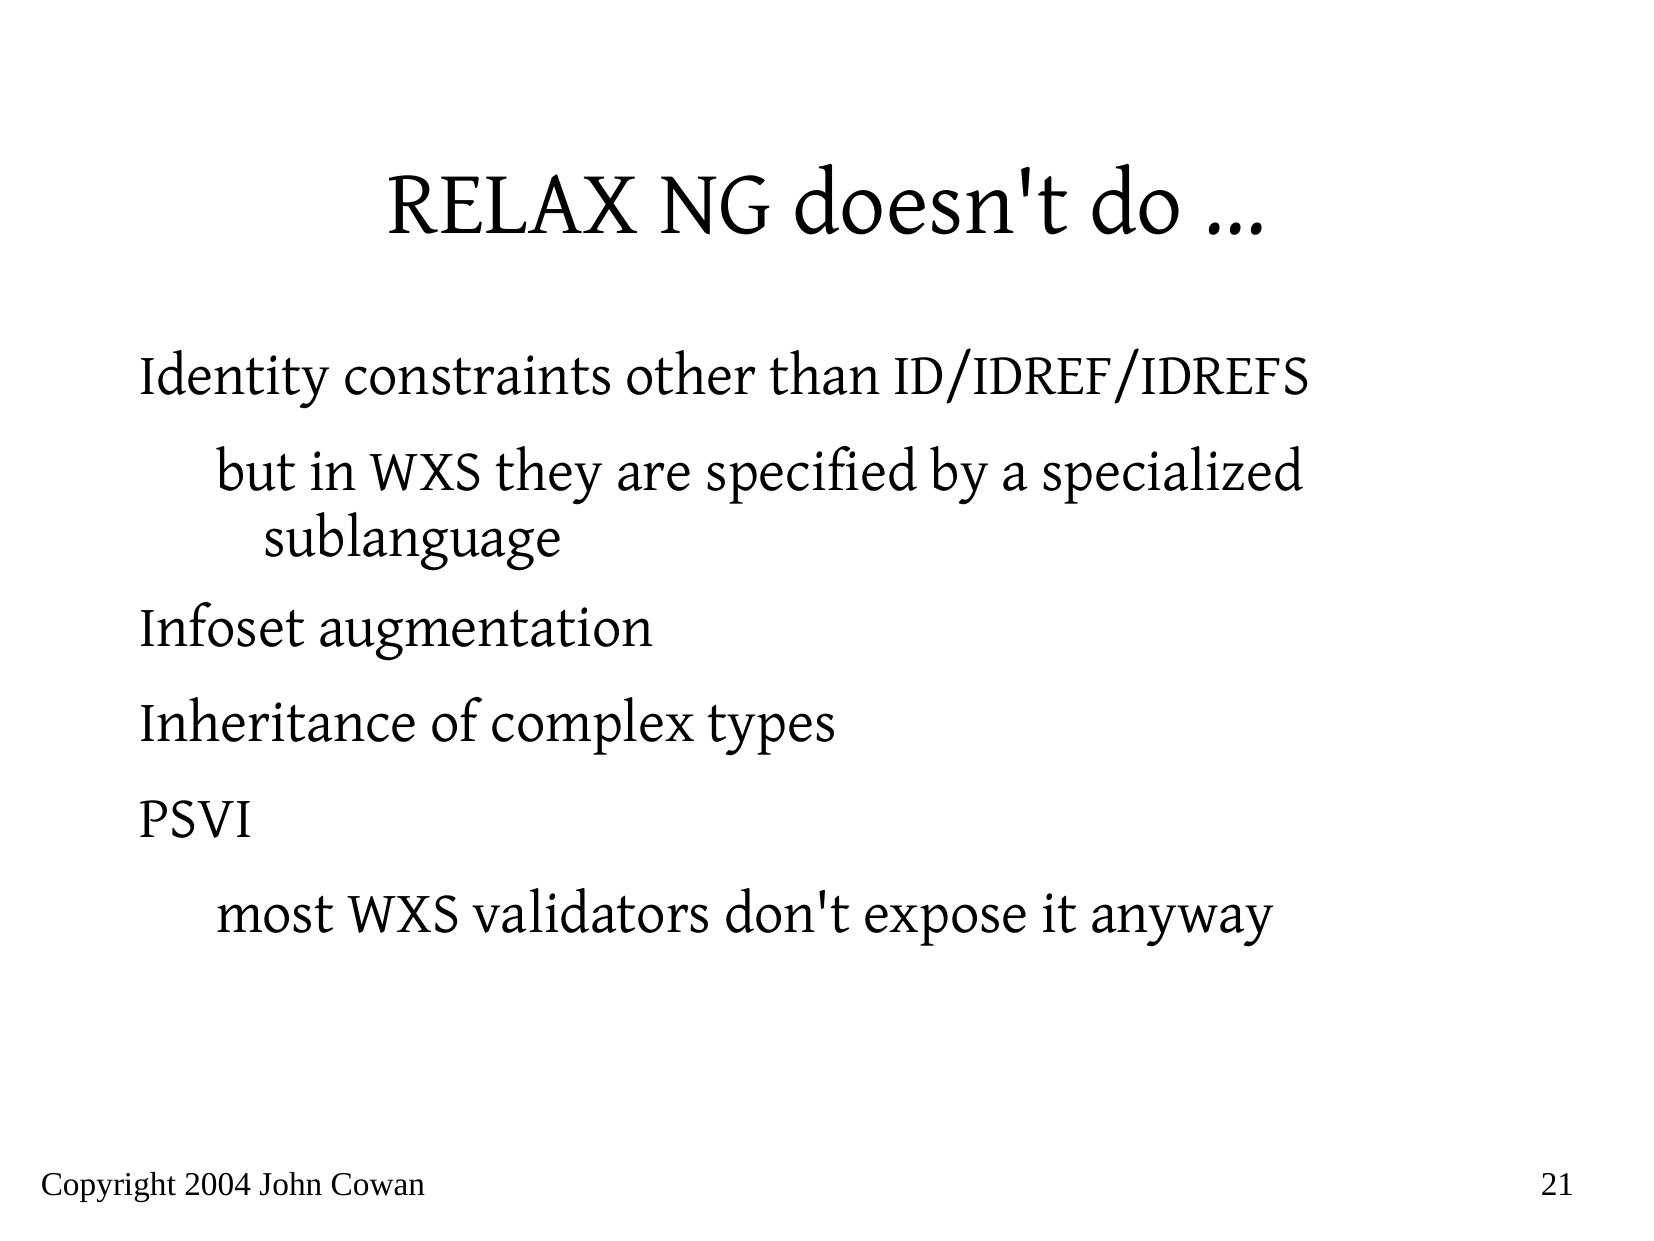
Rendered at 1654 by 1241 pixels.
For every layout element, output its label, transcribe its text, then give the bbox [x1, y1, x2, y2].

title RELAX NG doesn't do ... [121, 102, 1534, 311]
list Identity constraints other than ID/IDREF/IDREFS but in WXS they are specified by a specialized sublanguage Infoset augmentation Inheritance of complex types PSVI most WXS validators don't expose it anyway [121, 344, 1534, 1127]
